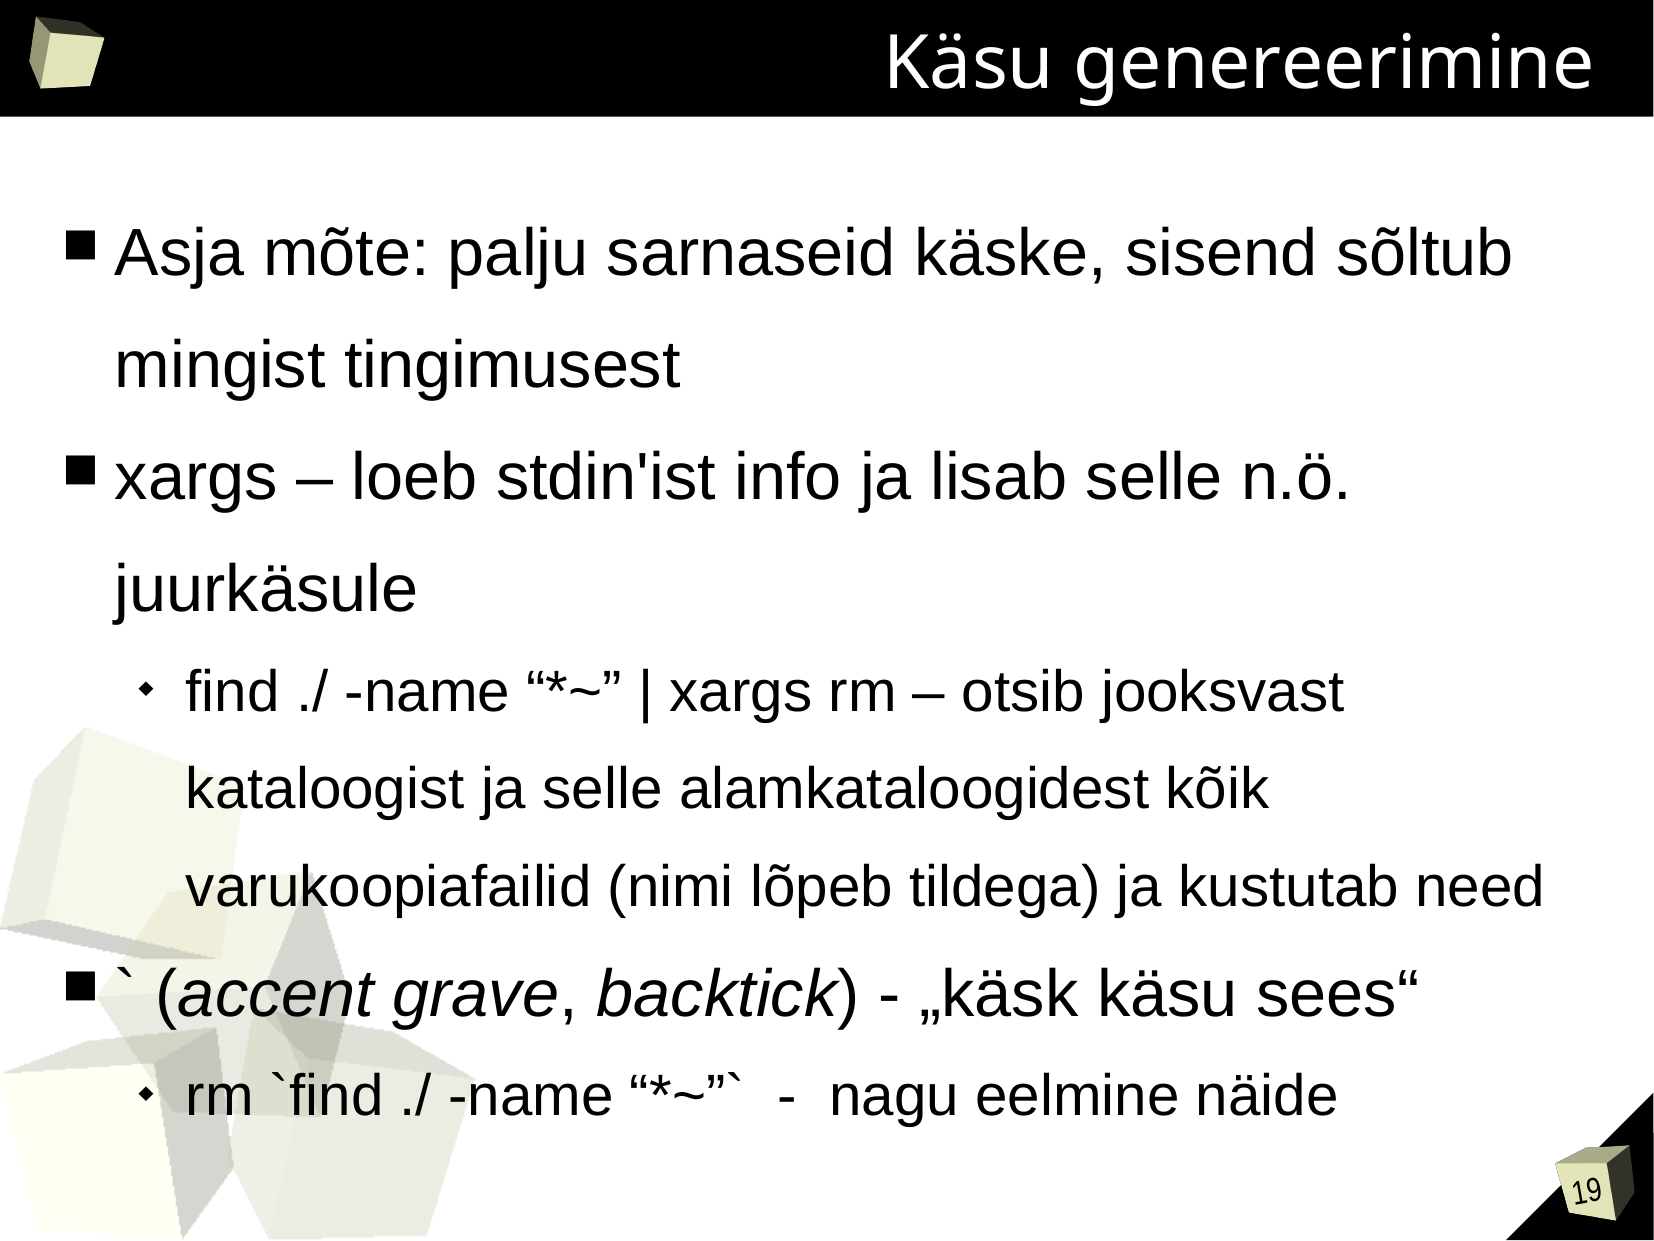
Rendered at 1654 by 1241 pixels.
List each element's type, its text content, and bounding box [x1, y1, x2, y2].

list Asja mõte: palju sarnaseid käske, sisend sõltub mingist tingimusest xargs – loeb stdin'ist info ja lisab selle n.ö. juurkäsule find ./ -name “*~” | xargs rm – otsib jooksvast kataloogist ja selle alamkataloogidest kõik varukoopiafailid (nimi lõpeb tildega) ja kustutab need ` (accent grave, backtick) - „käsk käsu sees“ rm `find ./ -name “*~”` - nagu eelmine näide [44, 177, 1611, 1214]
title Käsu genereerimine [118, 0, 1595, 119]
picture [0, 726, 477, 1241]
